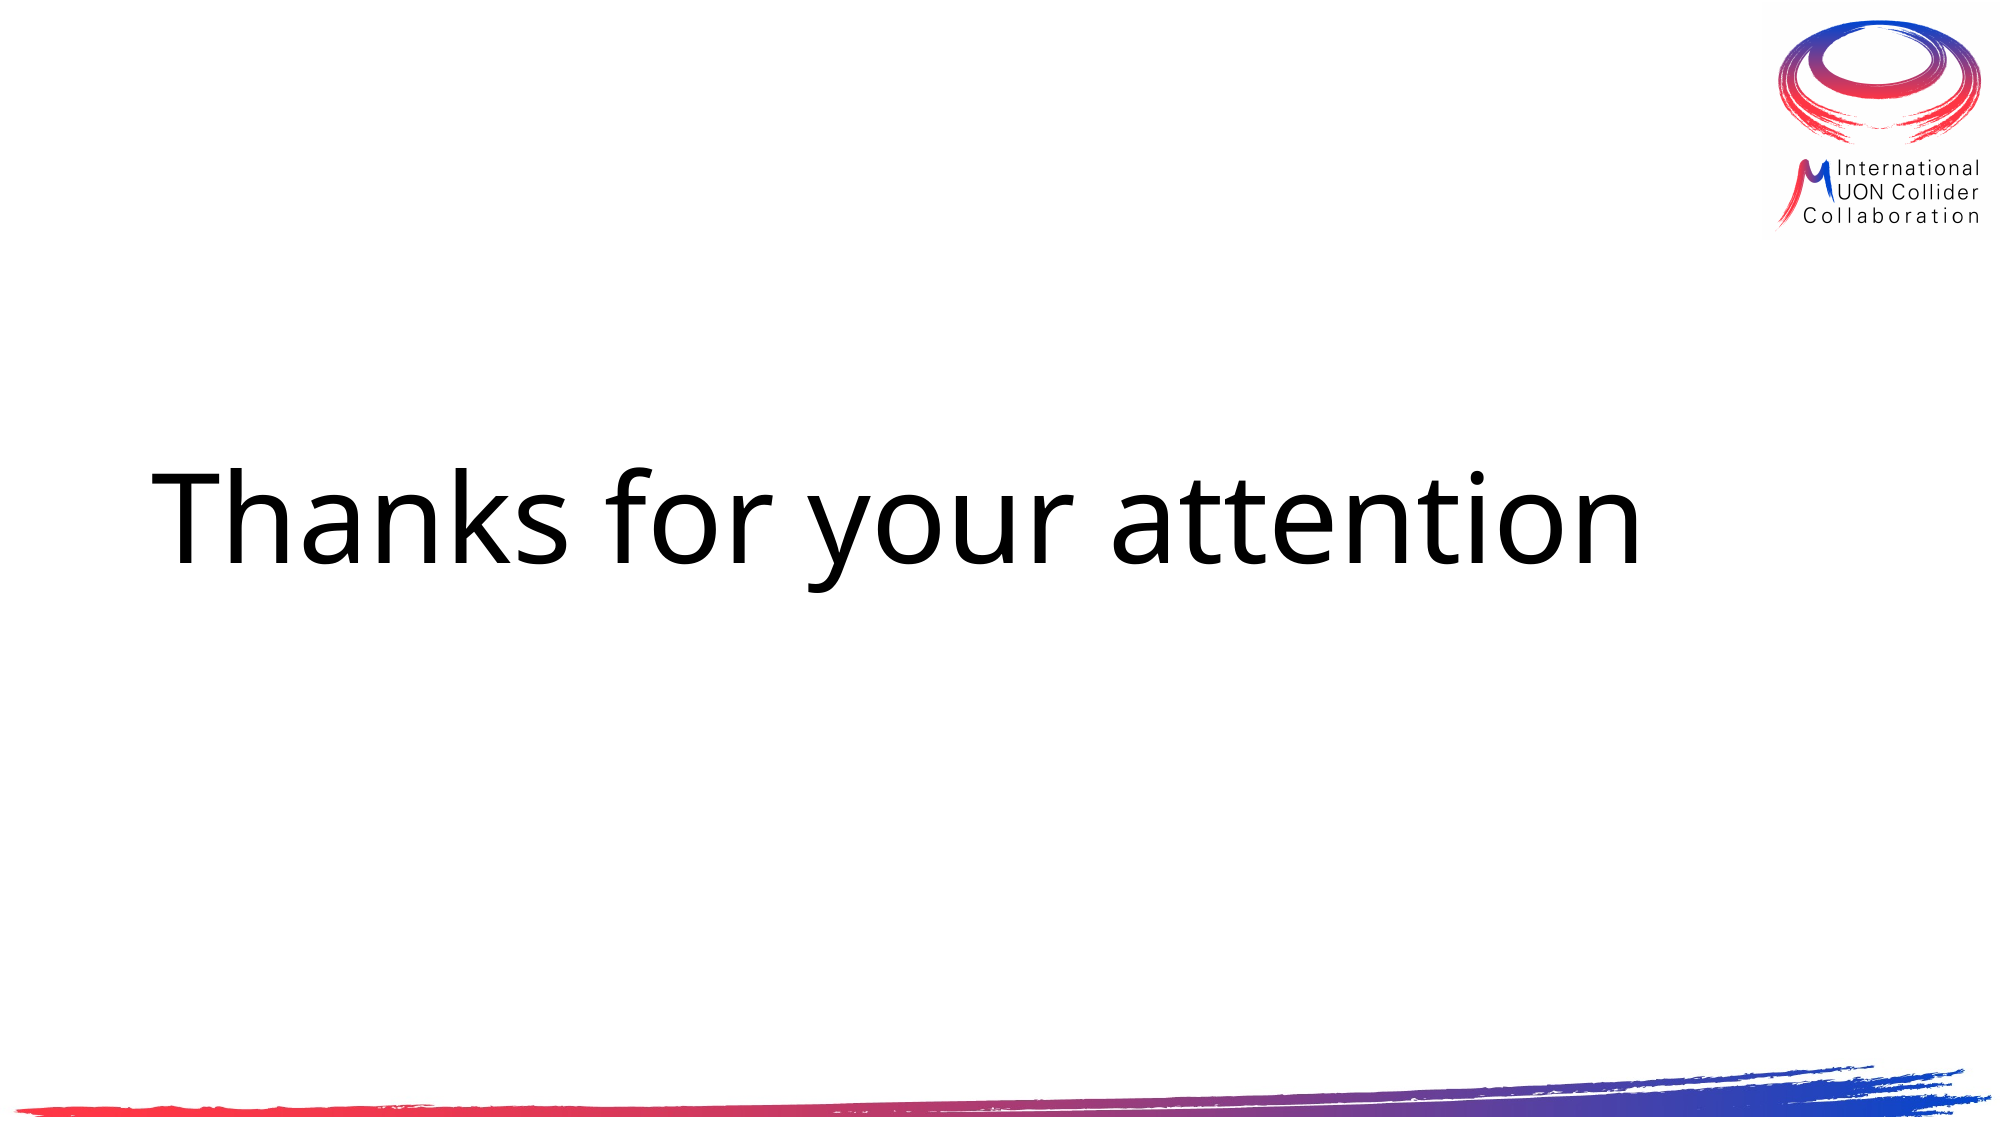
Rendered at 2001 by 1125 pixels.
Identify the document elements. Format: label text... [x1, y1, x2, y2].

title Thanks for your attention [136, 280, 1862, 749]
picture [0, 1058, 2000, 1117]
picture [1762, 2, 2000, 240]
